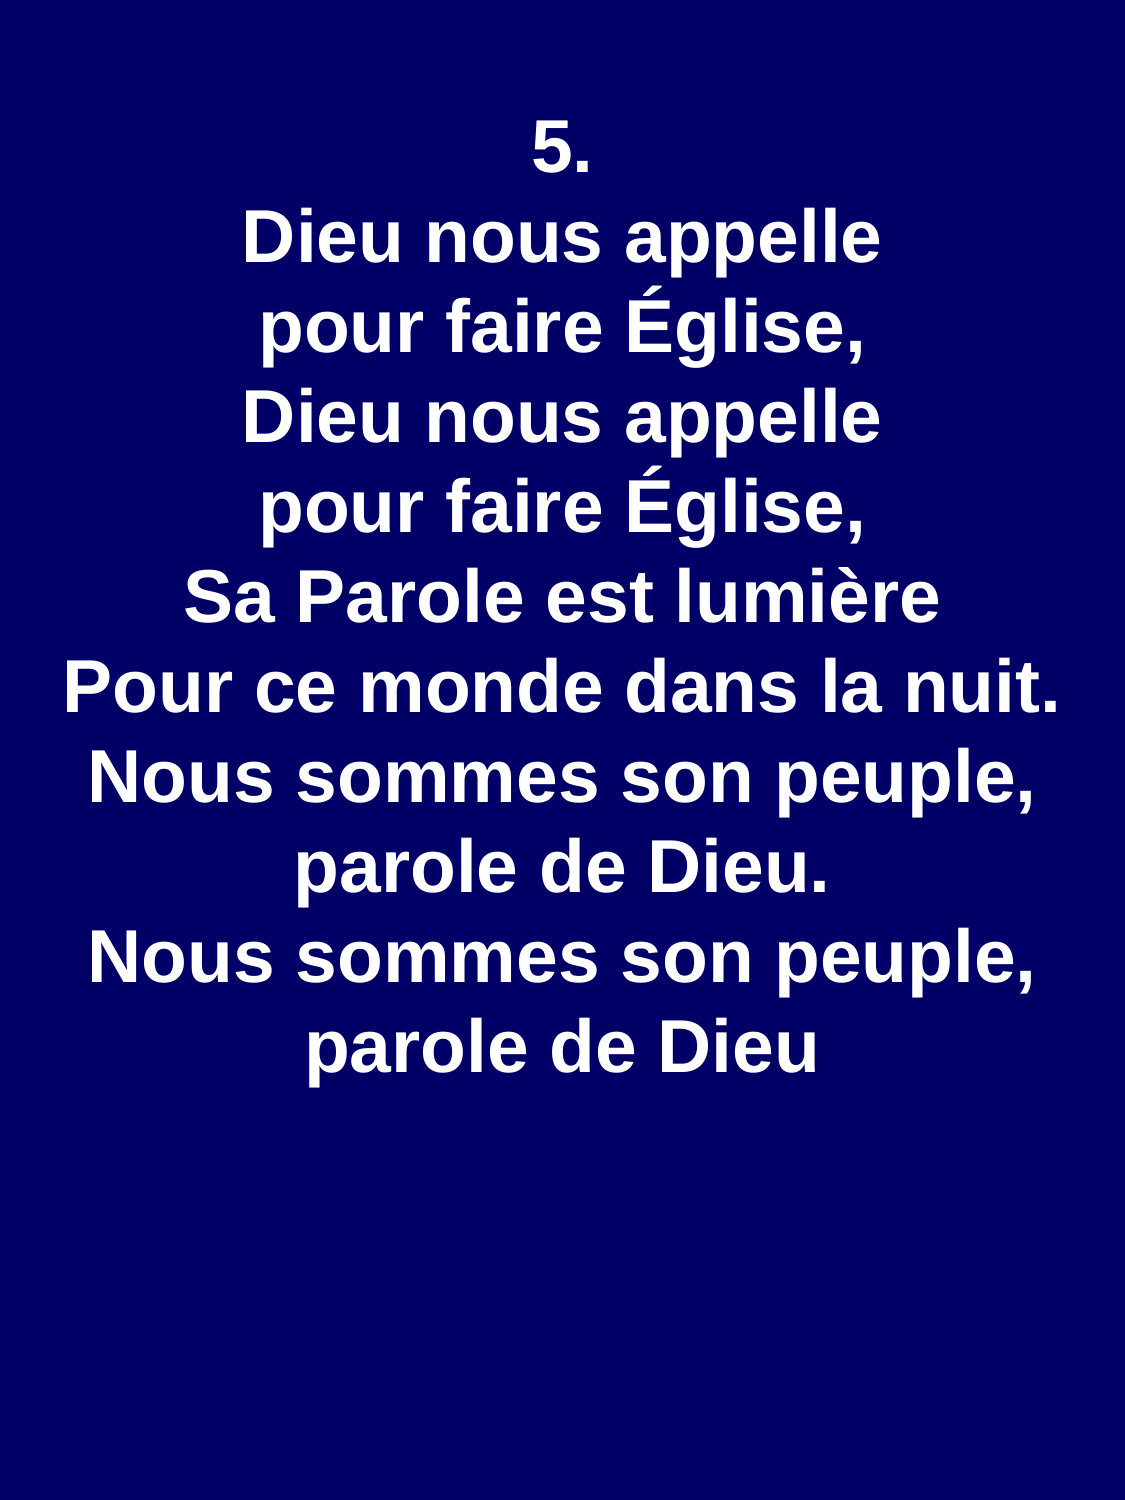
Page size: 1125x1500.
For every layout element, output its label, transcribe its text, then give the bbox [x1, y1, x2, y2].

text_box 5. Dieu nous appelle pour faire Église, Dieu nous appelle pour faire Église, Sa Parole est lumière Pour ce monde dans la nuit. Nous sommes son peuple, parole de Dieu. Nous sommes son peuple, parole de Dieu [0, 89, 1125, 1096]
